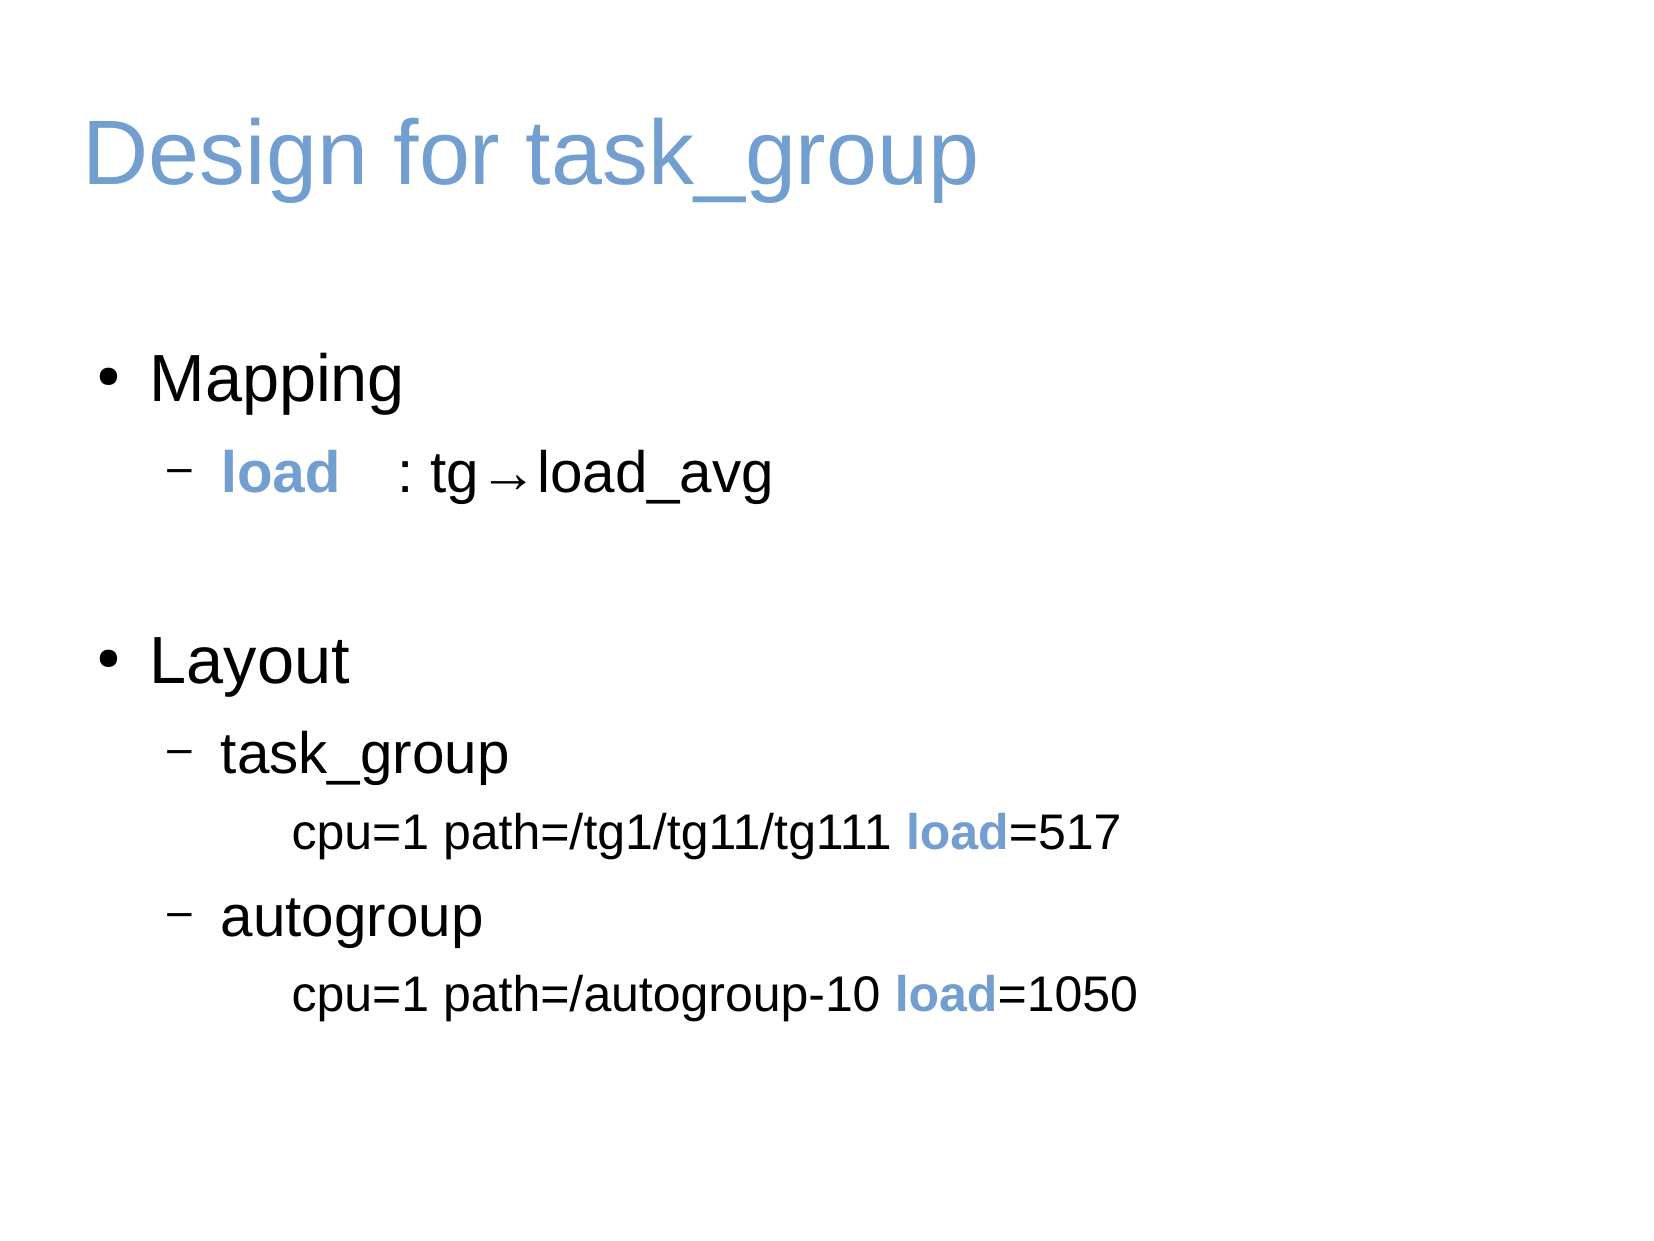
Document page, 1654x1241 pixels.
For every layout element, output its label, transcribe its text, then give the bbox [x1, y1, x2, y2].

list Mapping load : tg→load_avg Layout task_group cpu=1 path=/tg1/tg11/tg111 load=517 autogroup cpu=1 path=/autogroup-10 load=1050 [79, 236, 1379, 1179]
title Design for task_group [82, 49, 1571, 257]
